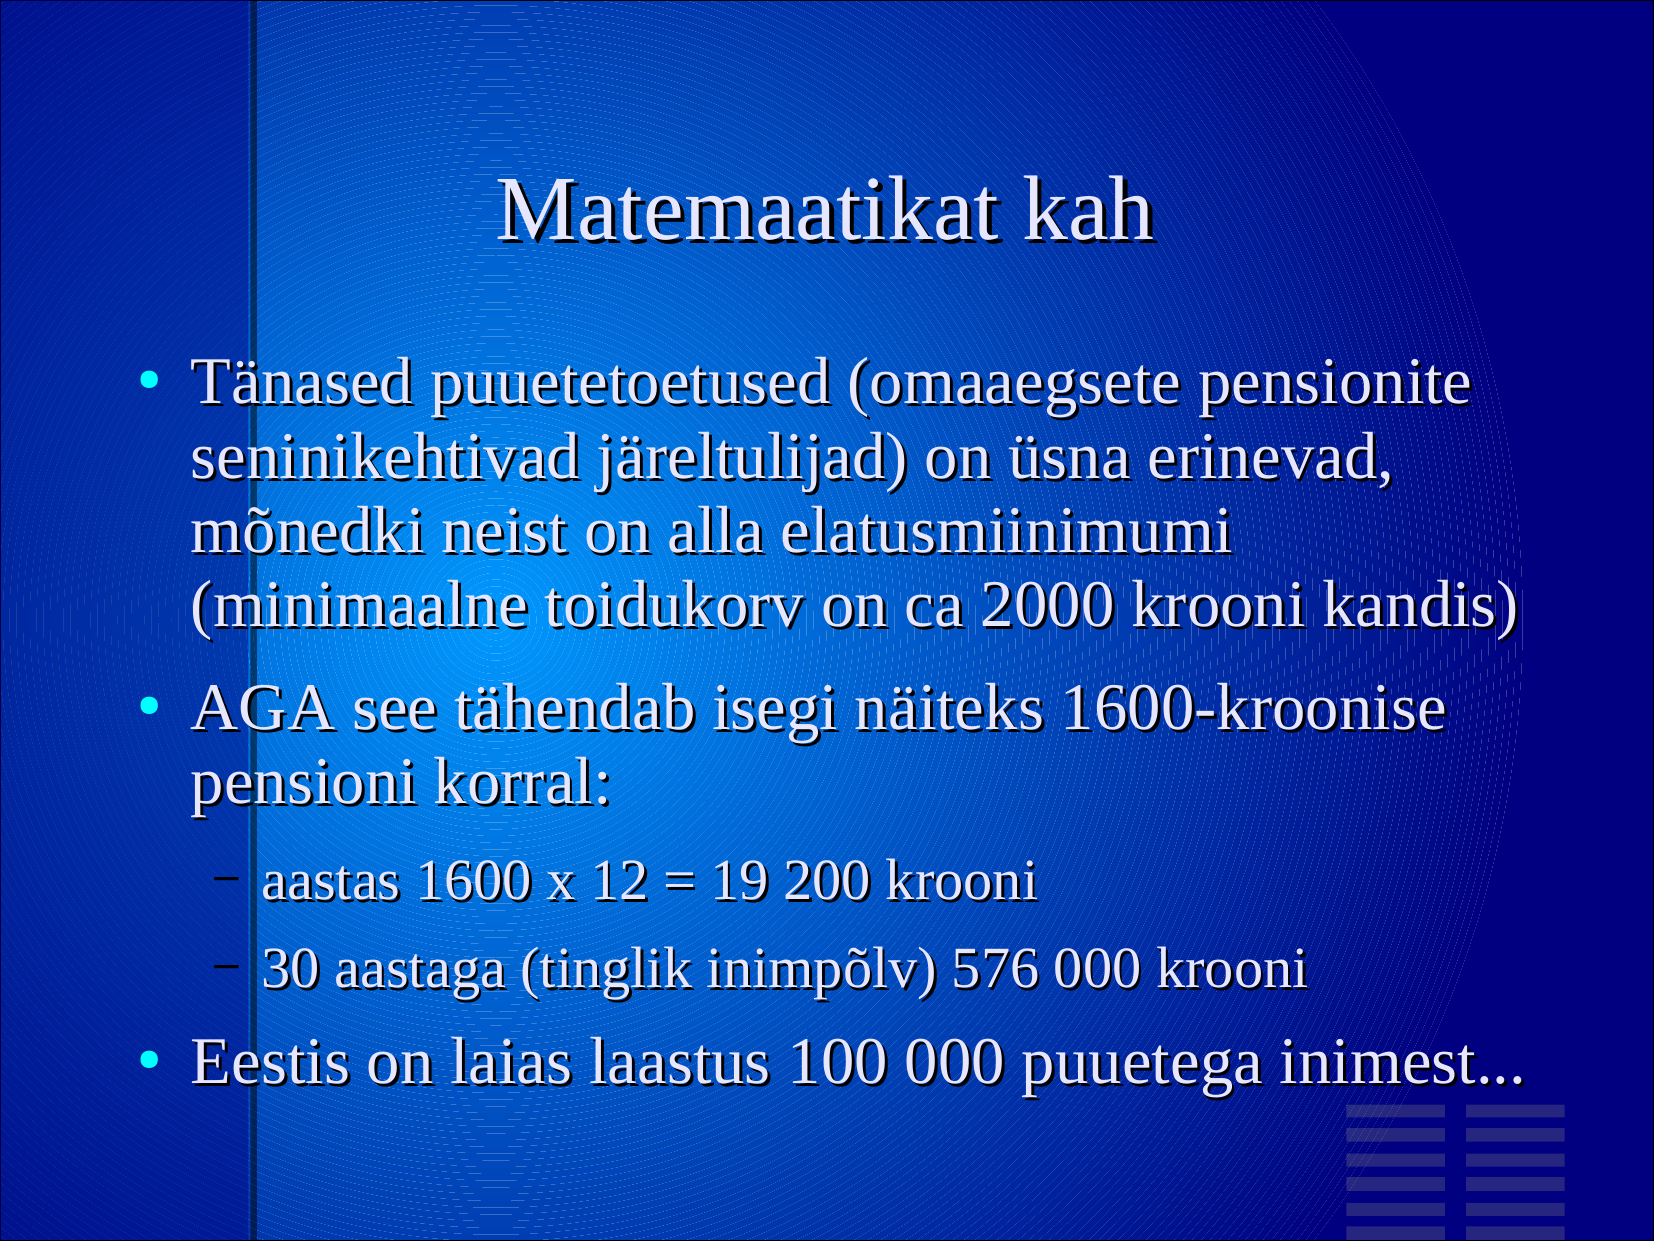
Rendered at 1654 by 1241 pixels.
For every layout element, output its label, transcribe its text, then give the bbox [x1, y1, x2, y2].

title Matemaatikat kah [119, 104, 1533, 313]
list Tänased puuetetoetused (omaaegsete pensionite seninikehtivad järeltulijad) on üsna erinevad, mõnedki neist on alla elatusmiinimumi (minimaalne toidukorv on ca 2000 krooni kandis) AGA see tähendab isegi näiteks 1600-kroonise pensioni korral: aastas 1600 x 12 = 19 200 krooni 30 aastaga (tinglik inimpõlv) 576 000 krooni Eestis on laias laastus 100 000 puuetega inimest... [119, 344, 1533, 1126]
